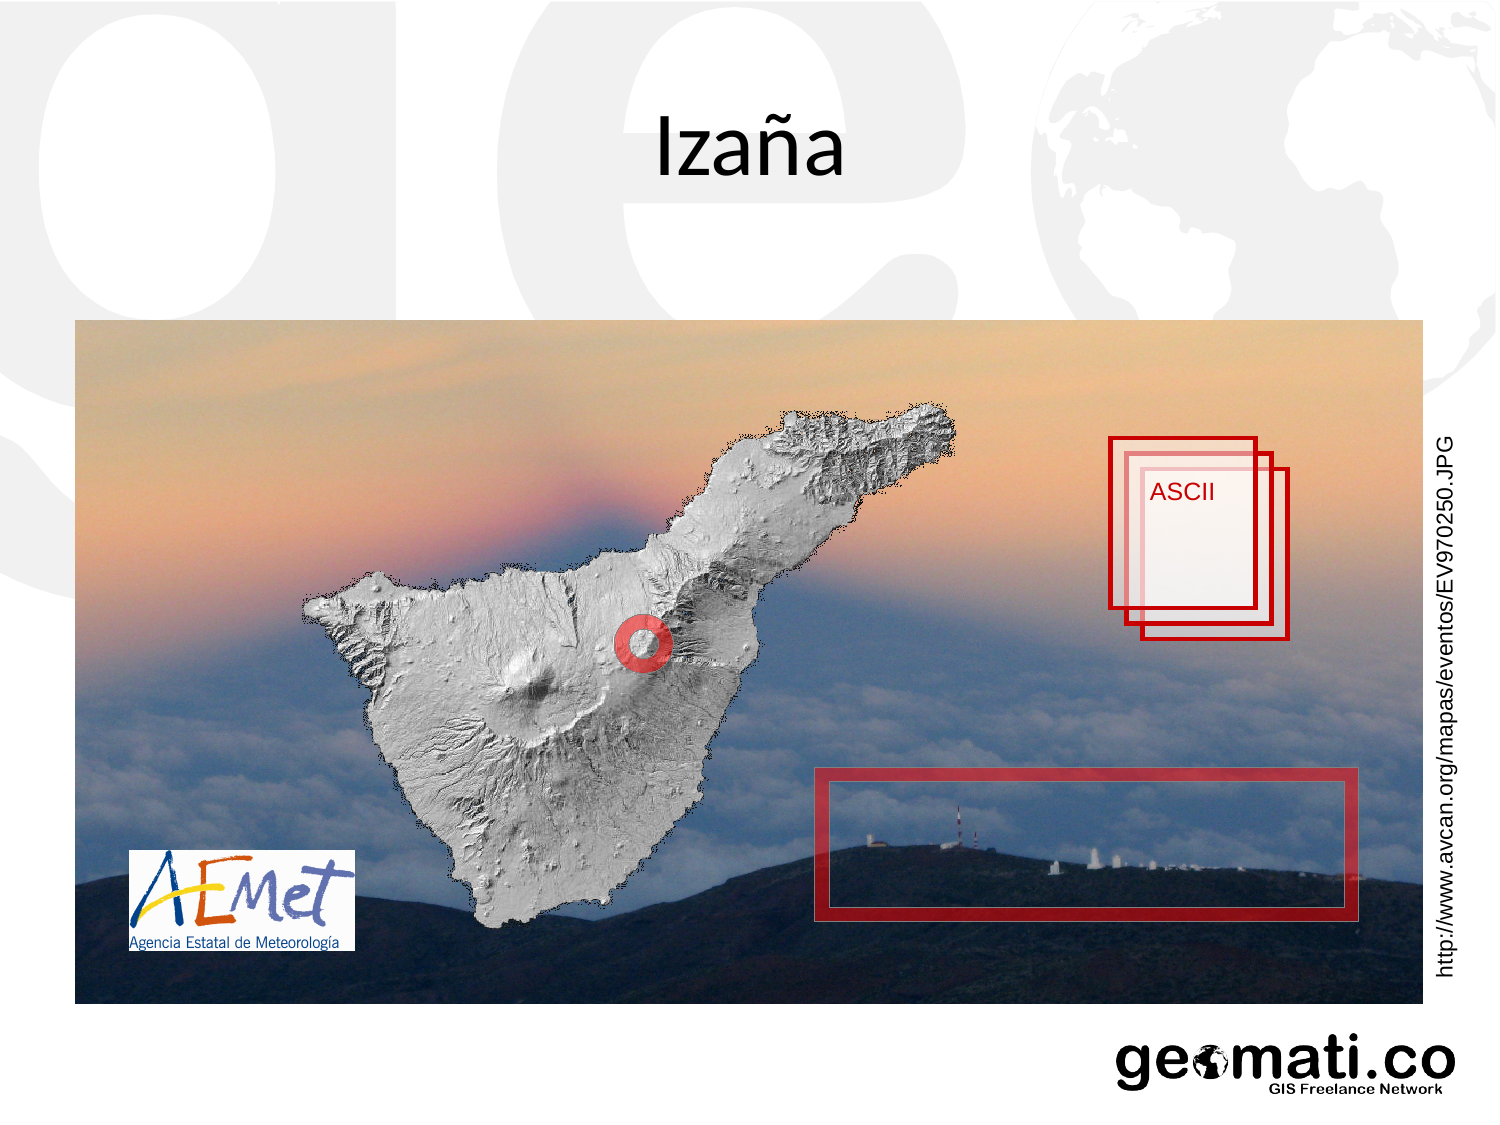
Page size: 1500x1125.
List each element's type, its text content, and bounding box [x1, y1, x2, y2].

text_box ASCII [1110, 438, 1256, 609]
title Izaña [75, 21, 1426, 257]
text_box [814, 767, 1359, 922]
text_box [614, 614, 674, 674]
text_box http://www.avcan.org/mapas/eventos/EV970250.JPG [1422, 401, 1465, 993]
picture [75, 320, 1423, 1004]
picture [1116, 1033, 1455, 1094]
text_box [1126, 453, 1288, 639]
